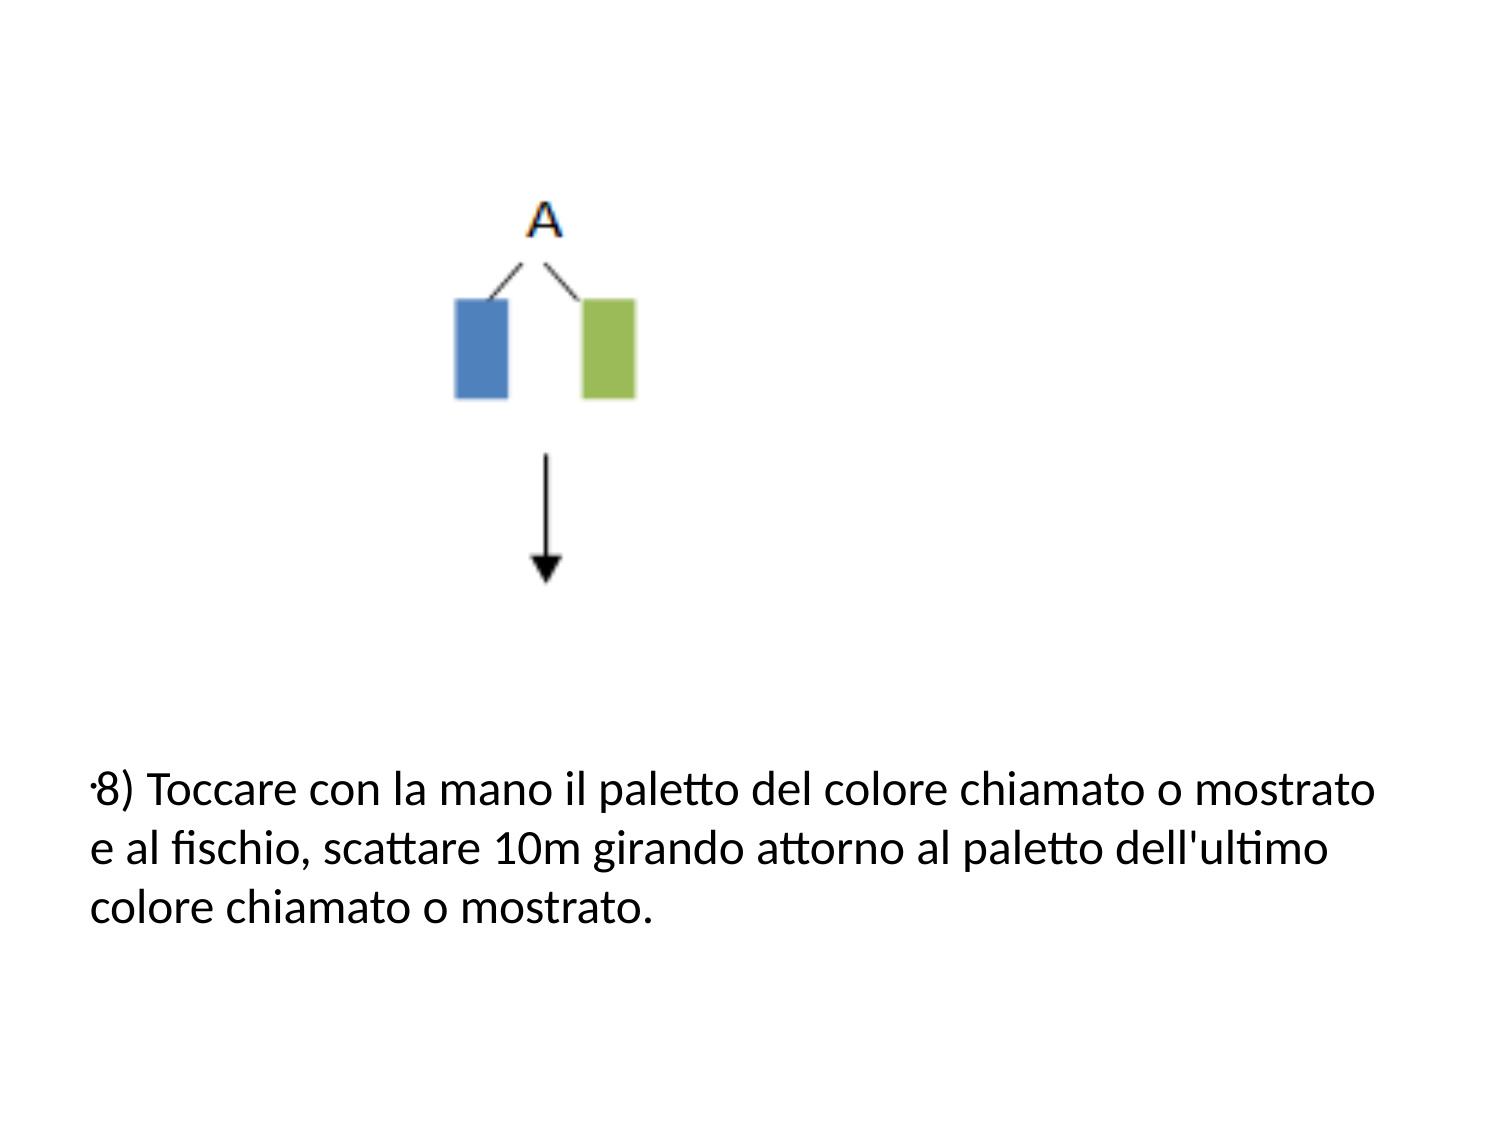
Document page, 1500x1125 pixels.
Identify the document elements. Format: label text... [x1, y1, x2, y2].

list 8) Toccare con la mano il paletto del colore chiamato o mostrato e al fischio, scattare 10m girando attorno al paletto dell'ultimo colore chiamato o mostrato. [75, 262, 1425, 1005]
picture [131, 149, 1046, 696]
